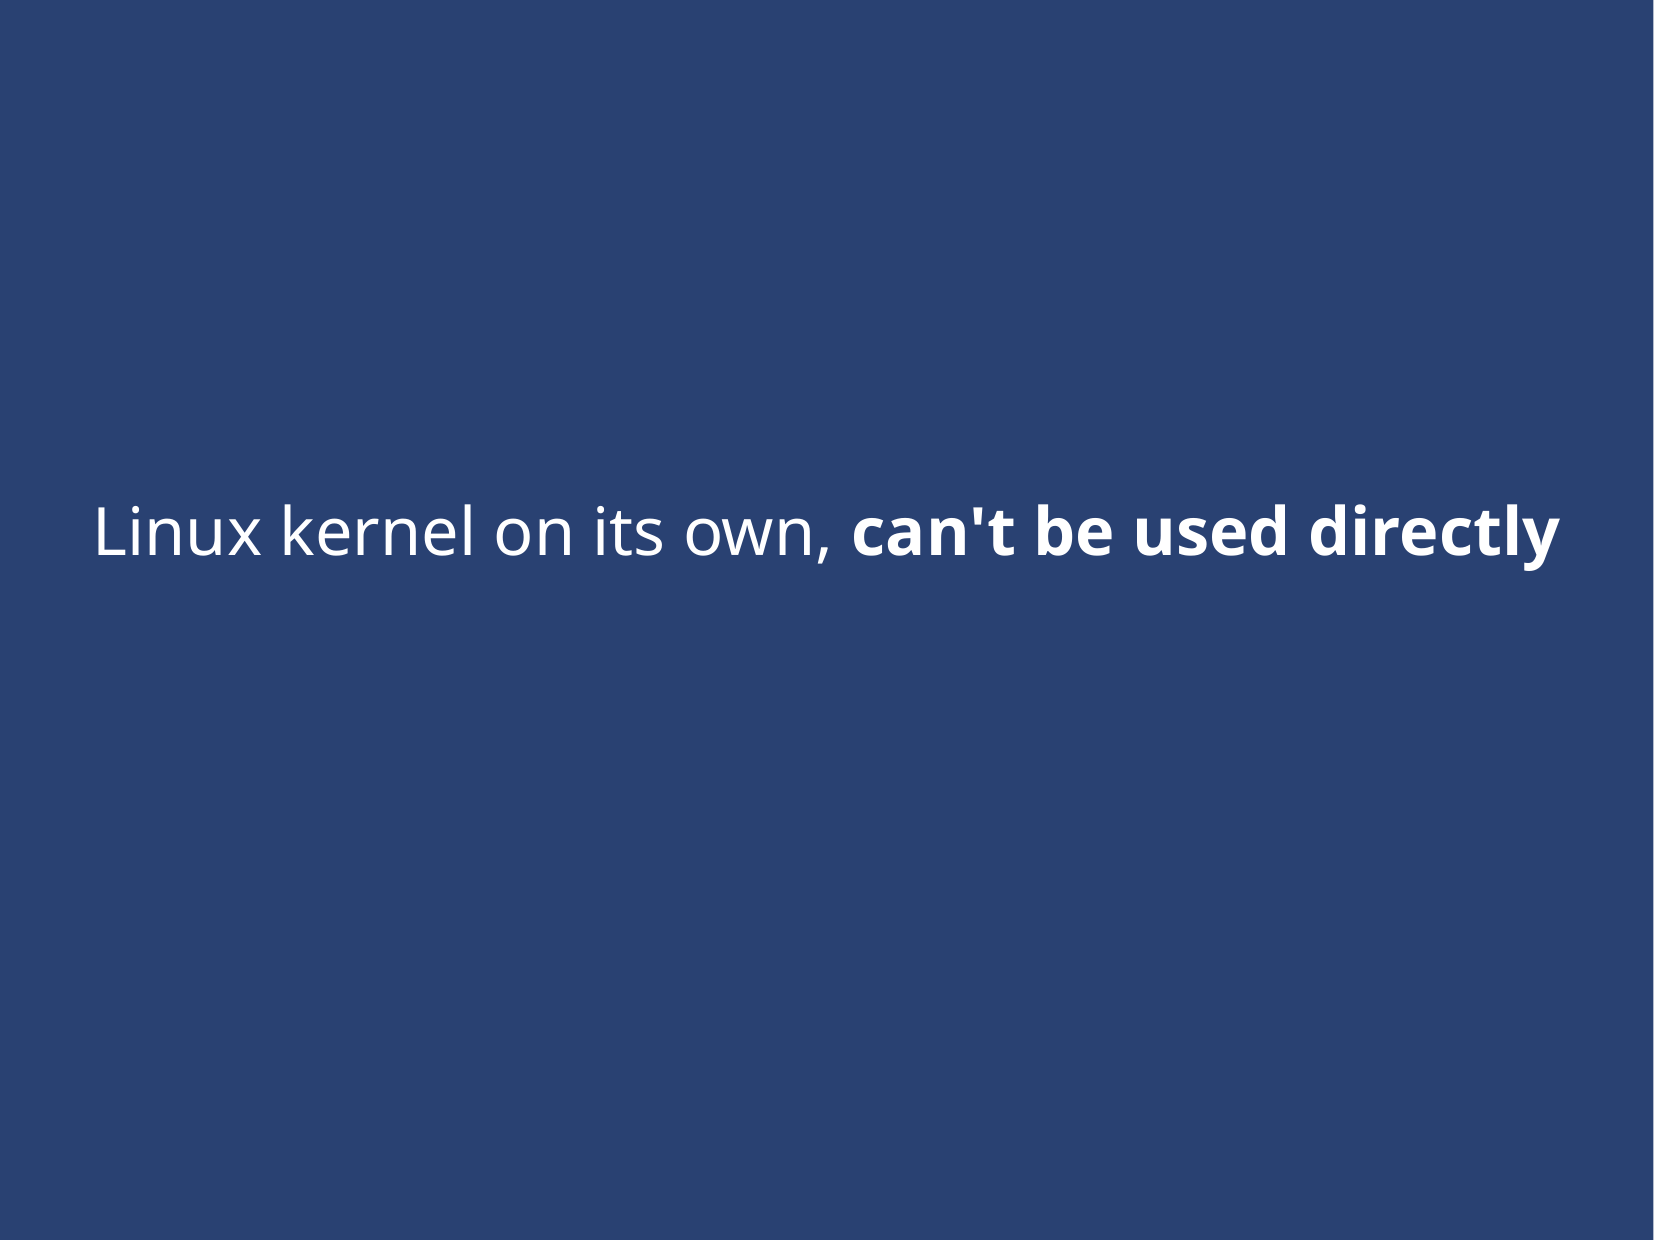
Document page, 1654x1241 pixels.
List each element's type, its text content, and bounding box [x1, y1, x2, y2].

subtitle Linux kernel on its own, can't be used directly [82, 49, 1571, 1109]
